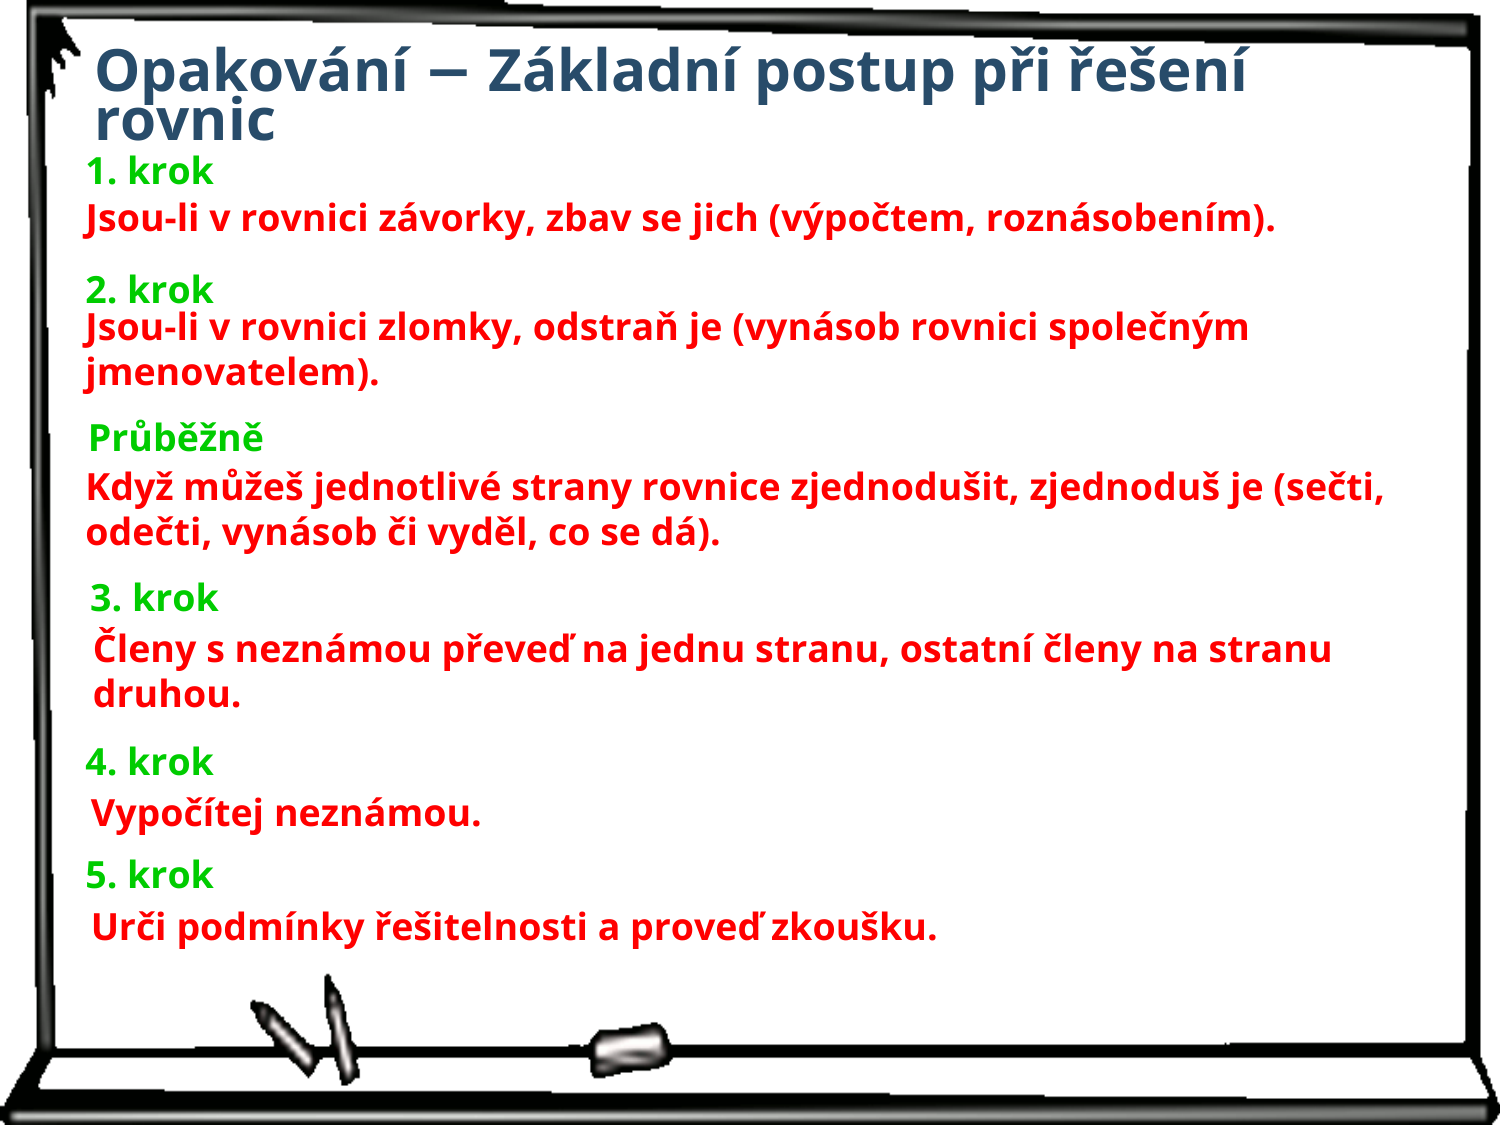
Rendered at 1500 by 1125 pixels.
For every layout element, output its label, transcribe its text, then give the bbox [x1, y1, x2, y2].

text_box Jsou-li v rovnici zlomky, odstraň je (vynásob rovnici společným jmenovatelem). [70, 312, 1435, 384]
text_box Urči podmínky řešitelnosti a proveď zkoušku. [76, 910, 1360, 962]
text_box 3. krok [75, 561, 1439, 632]
text_box 5. krok [70, 838, 1435, 910]
picture [0, 0, 1500, 1125]
text_box 1. krok [70, 134, 1435, 206]
text_box Vypočítej neznámou. [76, 796, 1360, 838]
text_box Průběžně [73, 400, 1437, 472]
text_box Členy s neznámou převeď na jednu stranu, ostatní členy na stranu druhou. [78, 634, 1362, 706]
text_box Když můžeš jednotlivé strany rovnice zjednodušit, zjednoduš je (sečti, odečti, vynásob či vyděl, co se dá). [70, 472, 1435, 544]
text_box 4. krok [70, 724, 1435, 796]
text_box Jsou-li v rovnici závorky, zbav se jich (výpočtem, roznásobením). [70, 181, 1440, 253]
text_box Opakování − Základní postup při řešení rovnic [79, 54, 1415, 134]
text_box 2. krok [70, 253, 1435, 312]
